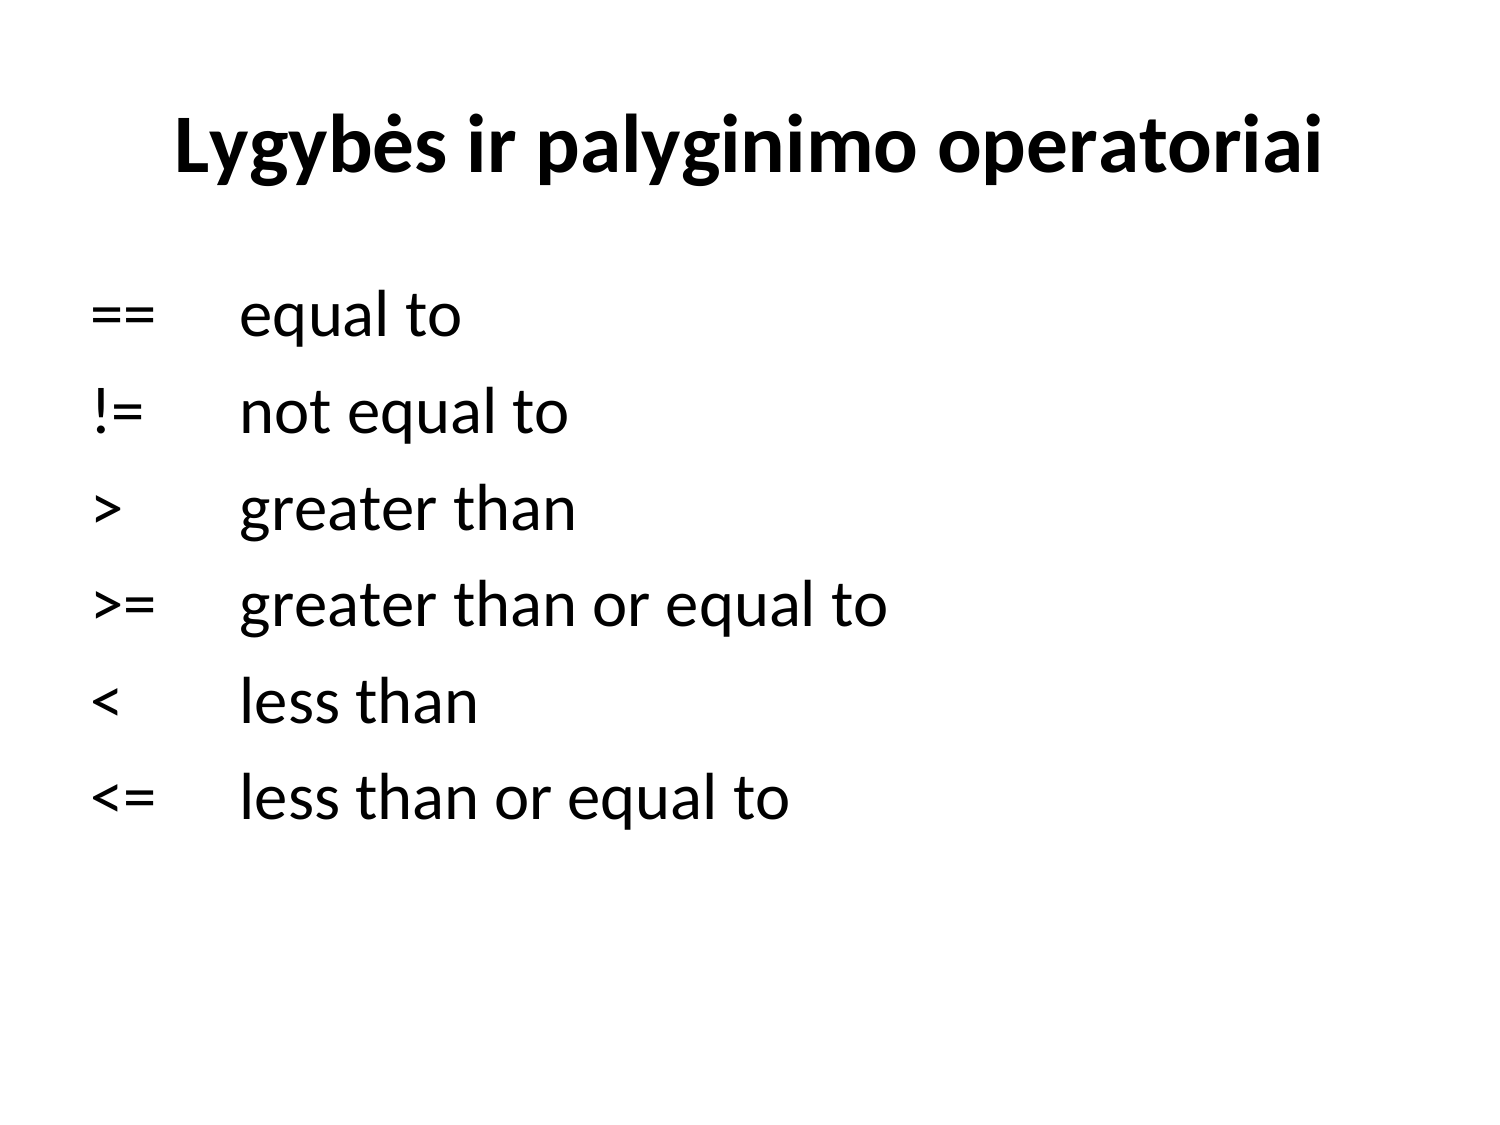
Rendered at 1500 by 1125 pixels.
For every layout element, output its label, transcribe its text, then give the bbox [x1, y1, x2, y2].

text_box Lygybės ir palyginimo operatoriai [75, 45, 1426, 233]
text_box == equal to != not equal to > greater than >= greater than or equal to < less than <= less than or equal to [75, 262, 1426, 1005]
